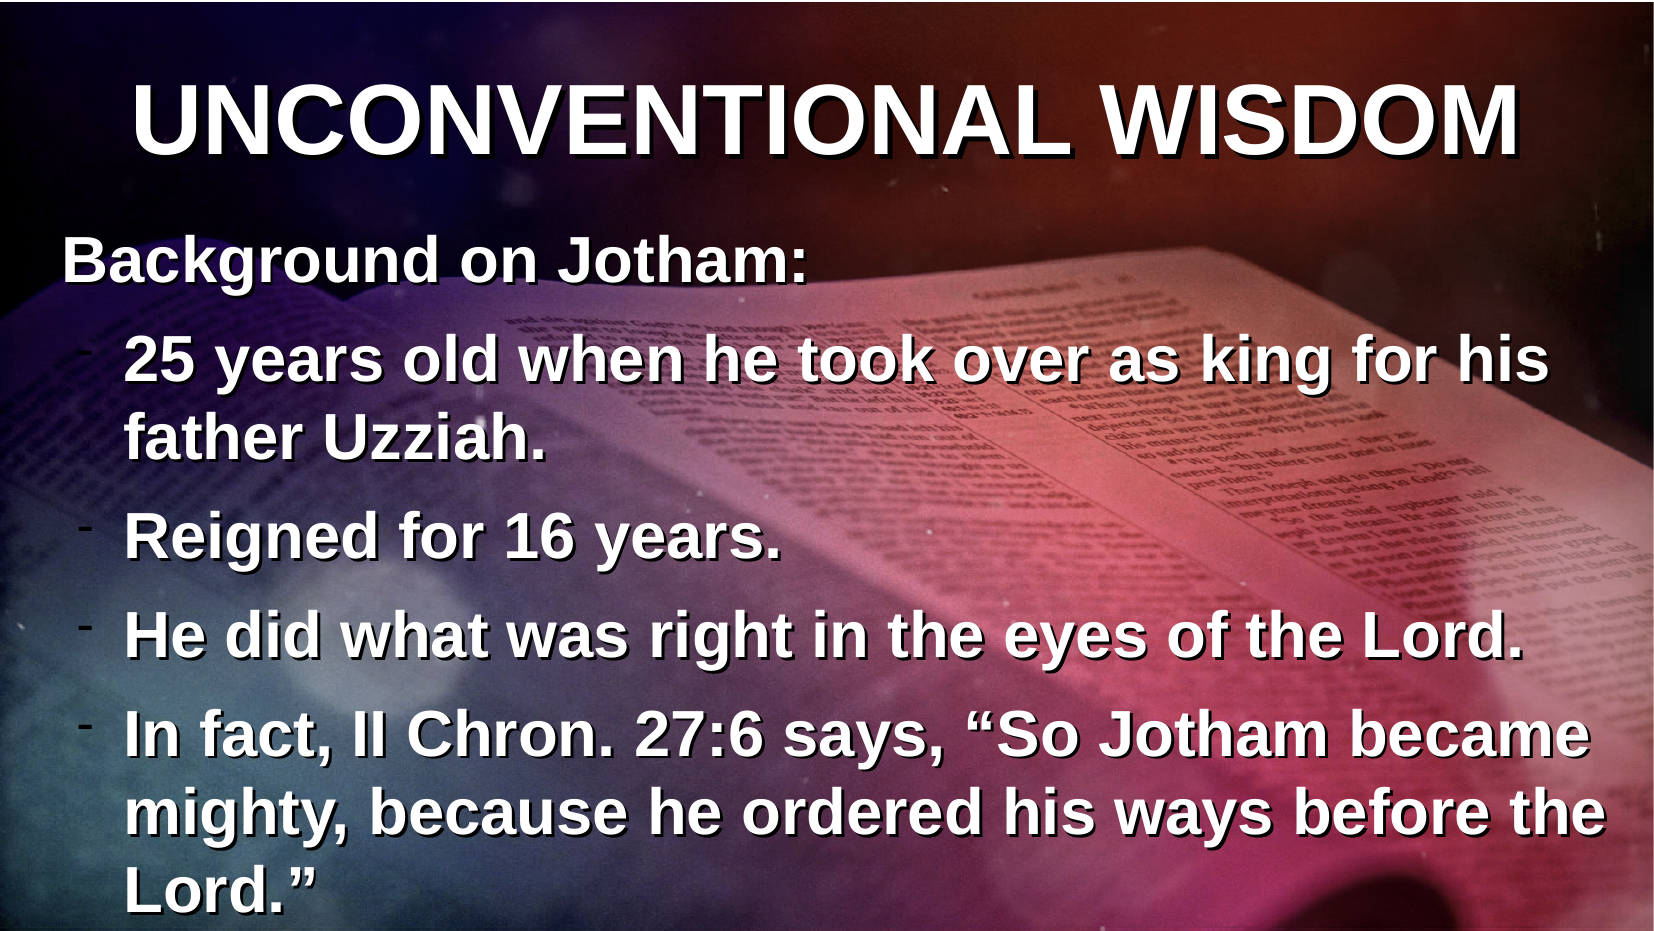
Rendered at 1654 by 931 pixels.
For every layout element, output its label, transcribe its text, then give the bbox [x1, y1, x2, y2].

picture [0, 2, 1654, 217]
text_box UNCONVENTIONAL WISDOM [82, 37, 1571, 193]
text_box Background on Jotham: 25 years old when he took over as king for his father Uzziah. Reigned for 16 years. He did what was right in the eyes of the Lord. In fact, II Chron. 27:6 says, “So Jotham became mighty, because he ordered his ways before the Lord.” [0, 217, 1654, 931]
